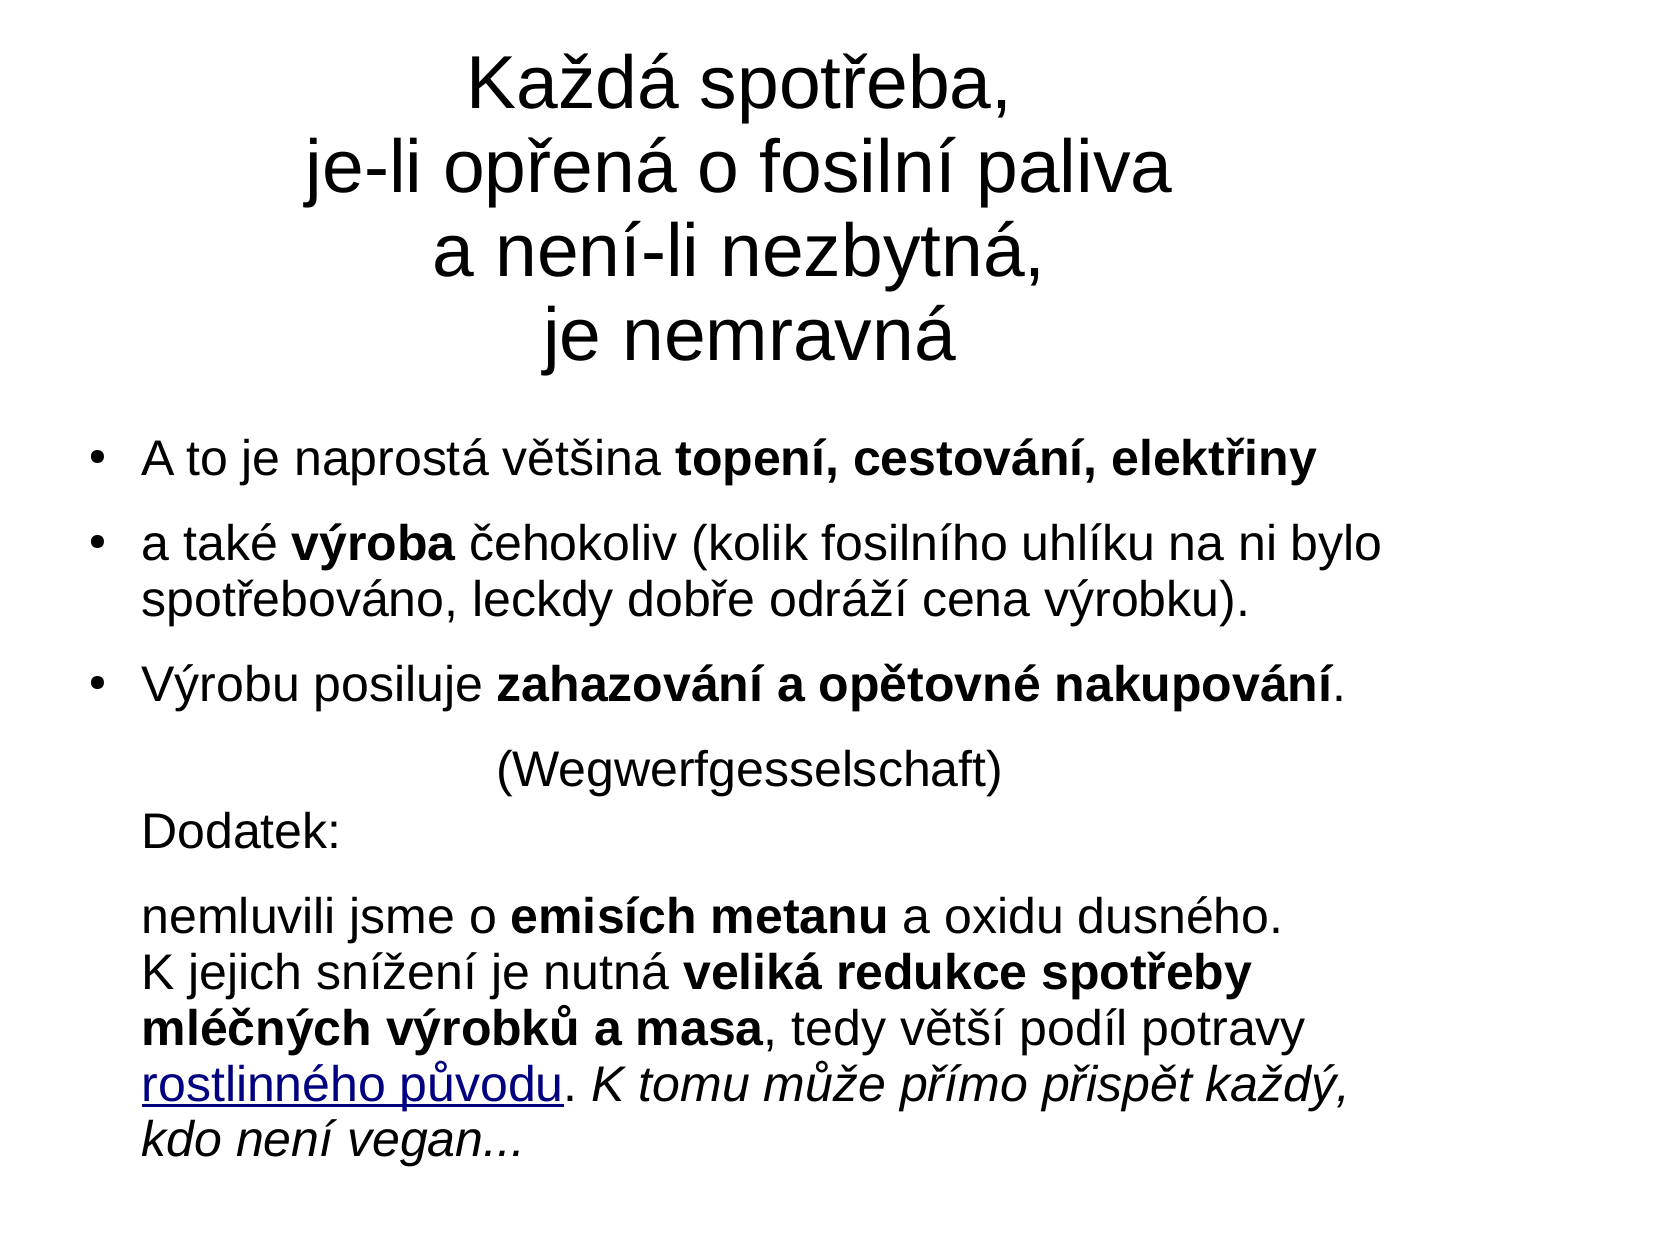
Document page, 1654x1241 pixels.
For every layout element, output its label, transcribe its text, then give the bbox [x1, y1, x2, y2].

list A to je naprostá většina topení, cestování, elektřiny a také výroba čehokoliv (kolik fosilního uhlíku na ni bylo spotřebováno, leckdy dobře odráží cena výrobku). Výrobu posiluje zahazování a opětovné nakupování. (Wegwerfgesselschaft) Dodatek: nemluvili jsme o emisích metanu a oxidu dusného. K jejich snížení je nutná veliká redukce spotřeby mléčných výrobků a masa, tedy větší podíl potravy rostlinného původu. K tomu může přímo přispět každý, kdo není vegan... [70, 430, 1421, 1200]
title Každá spotřeba, je-li opřená o fosilní paliva a není-li nezbytná, je nemravná [75, 40, 1425, 377]
